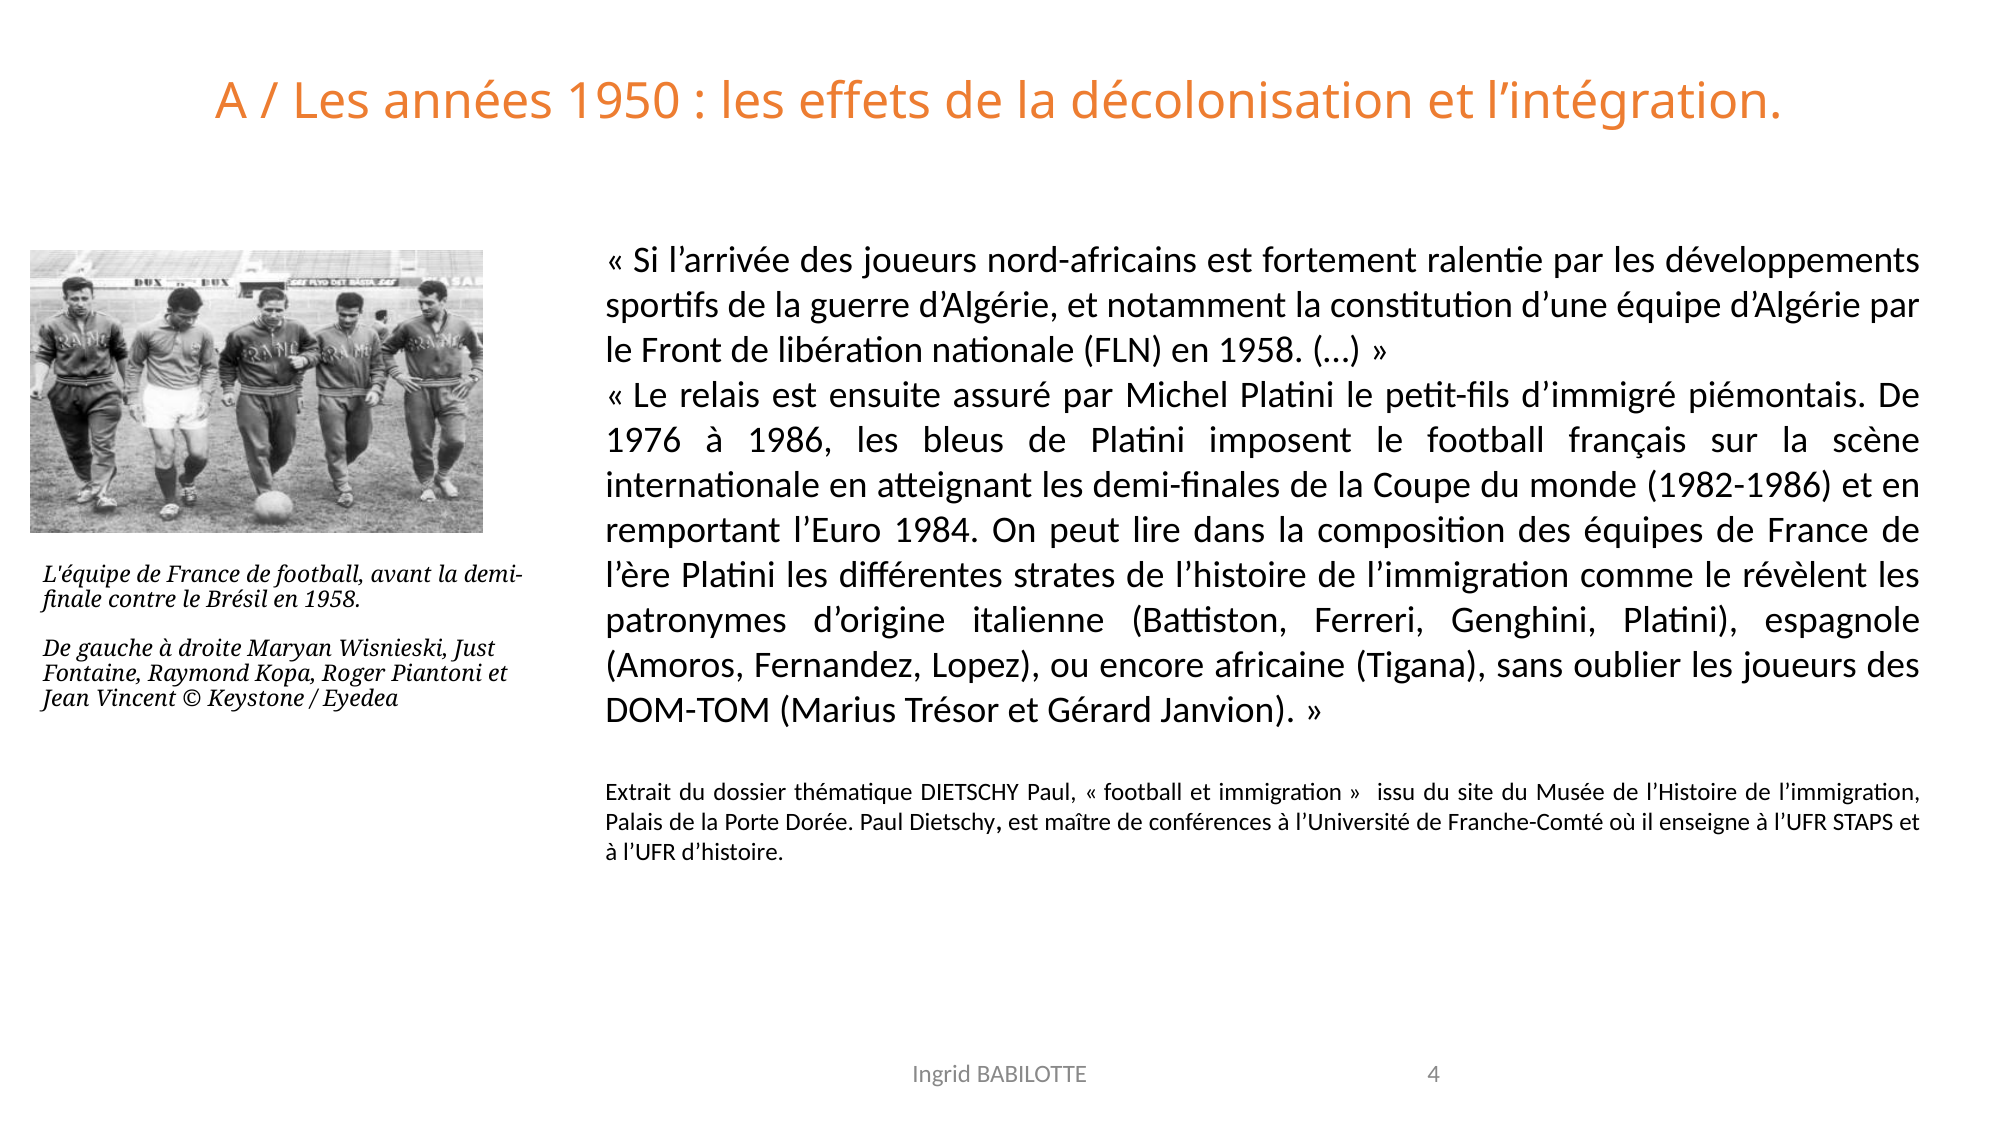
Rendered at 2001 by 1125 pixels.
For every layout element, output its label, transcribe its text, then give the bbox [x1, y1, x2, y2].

title A / Les années 1950 : les effets de la décolonisation et l’intégration. [137, 59, 1863, 146]
text_box Ingrid BABILOTTE [662, 1042, 1338, 1103]
text_box 4 [1412, 1042, 1863, 1103]
text_box « Si l’arrivée des joueurs nord-africains est fortement ralentie par les développements sportifs de la guerre d’Algérie, et notamment la constitution d’une équipe d’Algérie par le Front de libération nationale (FLN) en 1958. (…) » « Le relais est ensuite assuré par Michel Platini le petit-fils d’immigré piémontais. De 1976 à 1986, les bleus de Platini imposent le football français sur la scène internationale en atteignant les demi-finales de la Coupe du monde (1982-1986) et en remportant l’Euro 1984. On peut lire dans la composition des équipes de France de l’ère Platini les différentes strates de l’histoire de l’immigration comme le révèlent les patronymes d’origine italienne (Battiston, Ferreri, Genghini, Platini), espagnole (Amoros, Fernandez, Lopez), ou encore africaine (Tigana), sans oublier les joueurs des DOM-TOM (Marius Trésor et Gérard Janvion). » Extrait du dossier thématique DIETSCHY Paul, « football et immigration » issu du site du Musée de l’Histoire de l’immigration, Palais de la Porte Dorée. Paul Dietschy, est maître de conférences à l’Université de Franche-Comté où il enseigne à l’UFR STAPS et à l’UFR d’histoire. [590, 228, 1937, 873]
text_box L'équipe de France de football, avant la demi-finale contre le Brésil en 1958. De gauche à droite Maryan Wisnieski, Just Fontaine, Raymond Kopa, Roger Piantoni et Jean Vincent © Keystone / Eyedea [28, 555, 546, 718]
picture [30, 250, 483, 533]
